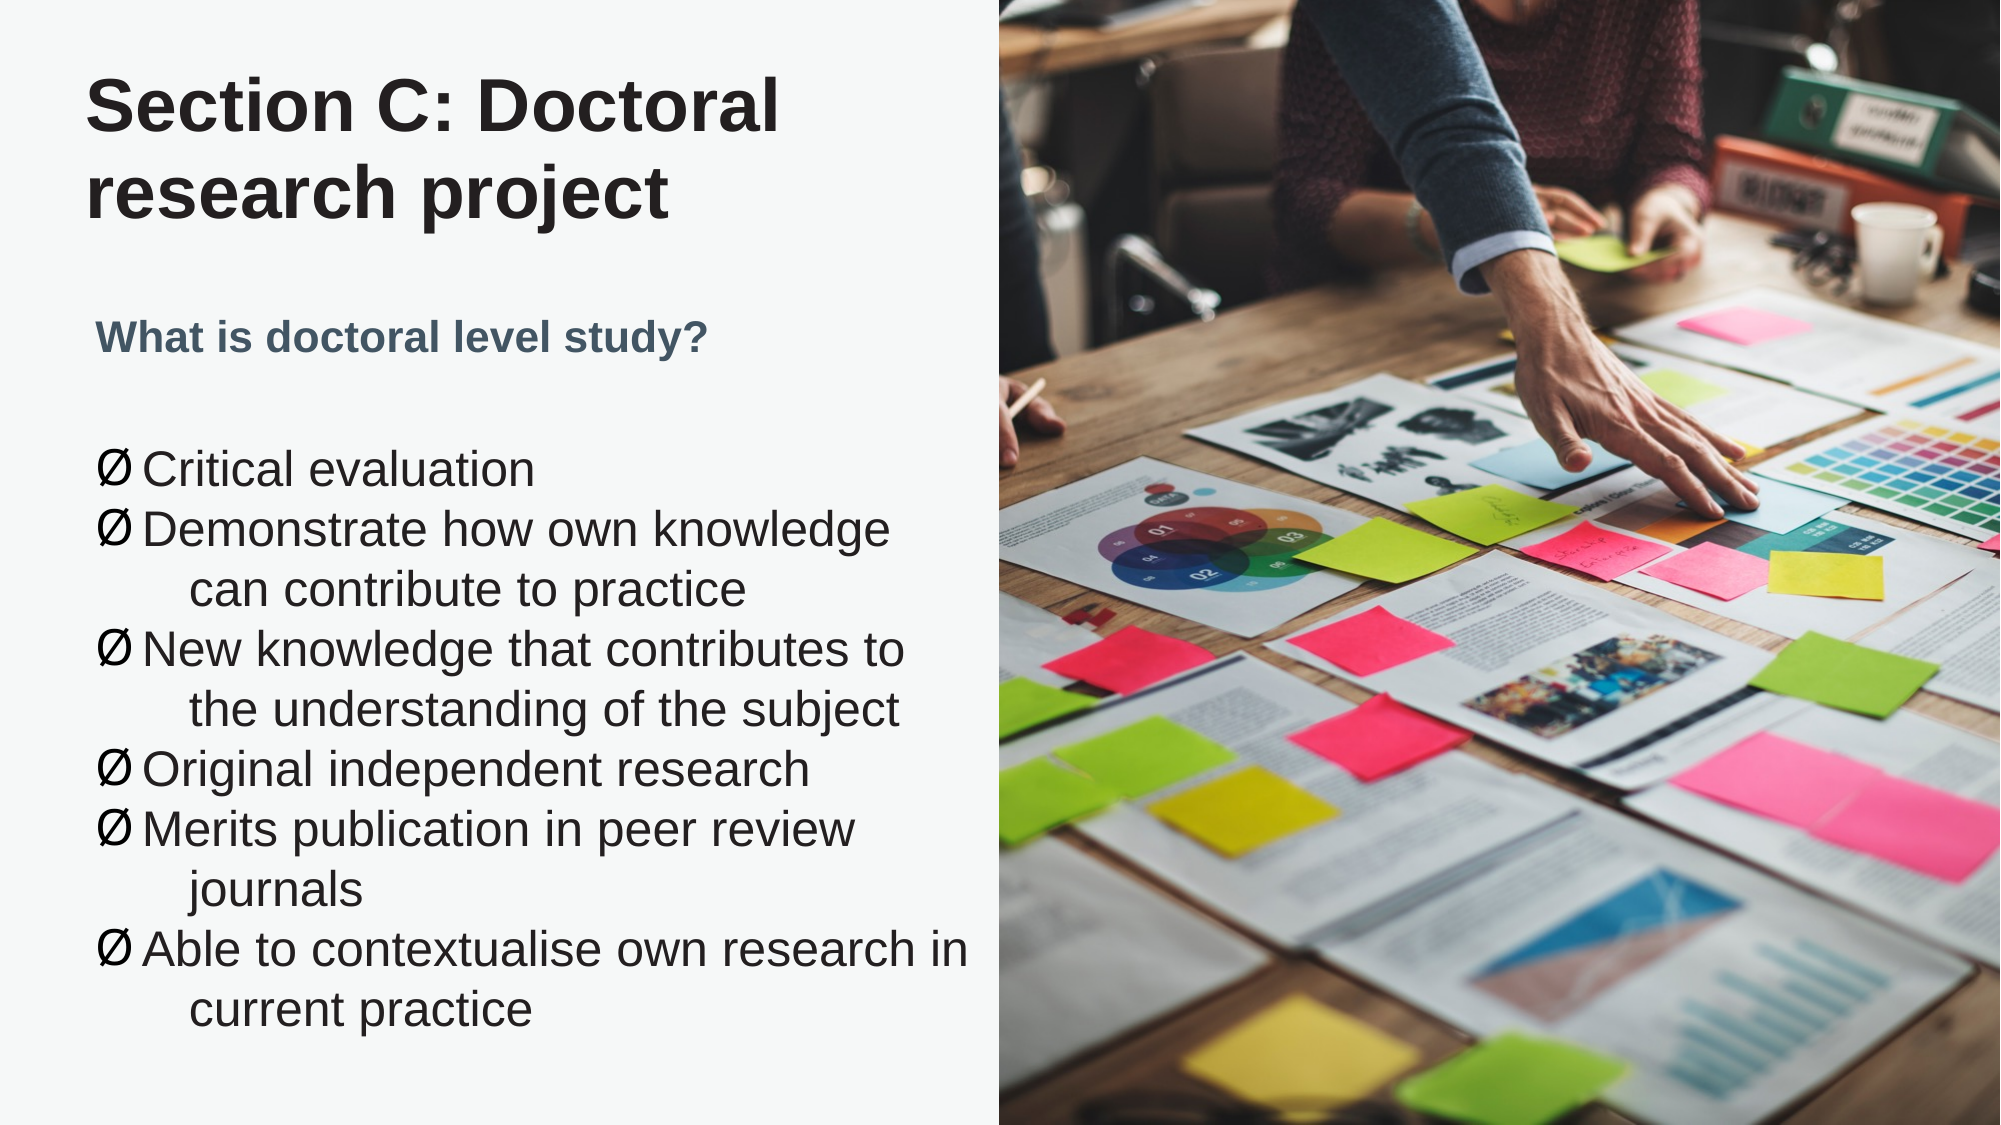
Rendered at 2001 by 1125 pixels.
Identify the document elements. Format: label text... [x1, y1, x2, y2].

text_box What is doctoral level study? [80, 300, 943, 370]
picture [999, 0, 2000, 1125]
title Section C: Doctoral research project [65, 49, 999, 563]
text_box Critical evaluation Demonstrate how own knowledge can contribute to practice New knowledge that contributes to the understanding of the subject Original independent research Merits publication in peer review journals Able to contextualise own research in current practice [80, 428, 986, 1050]
